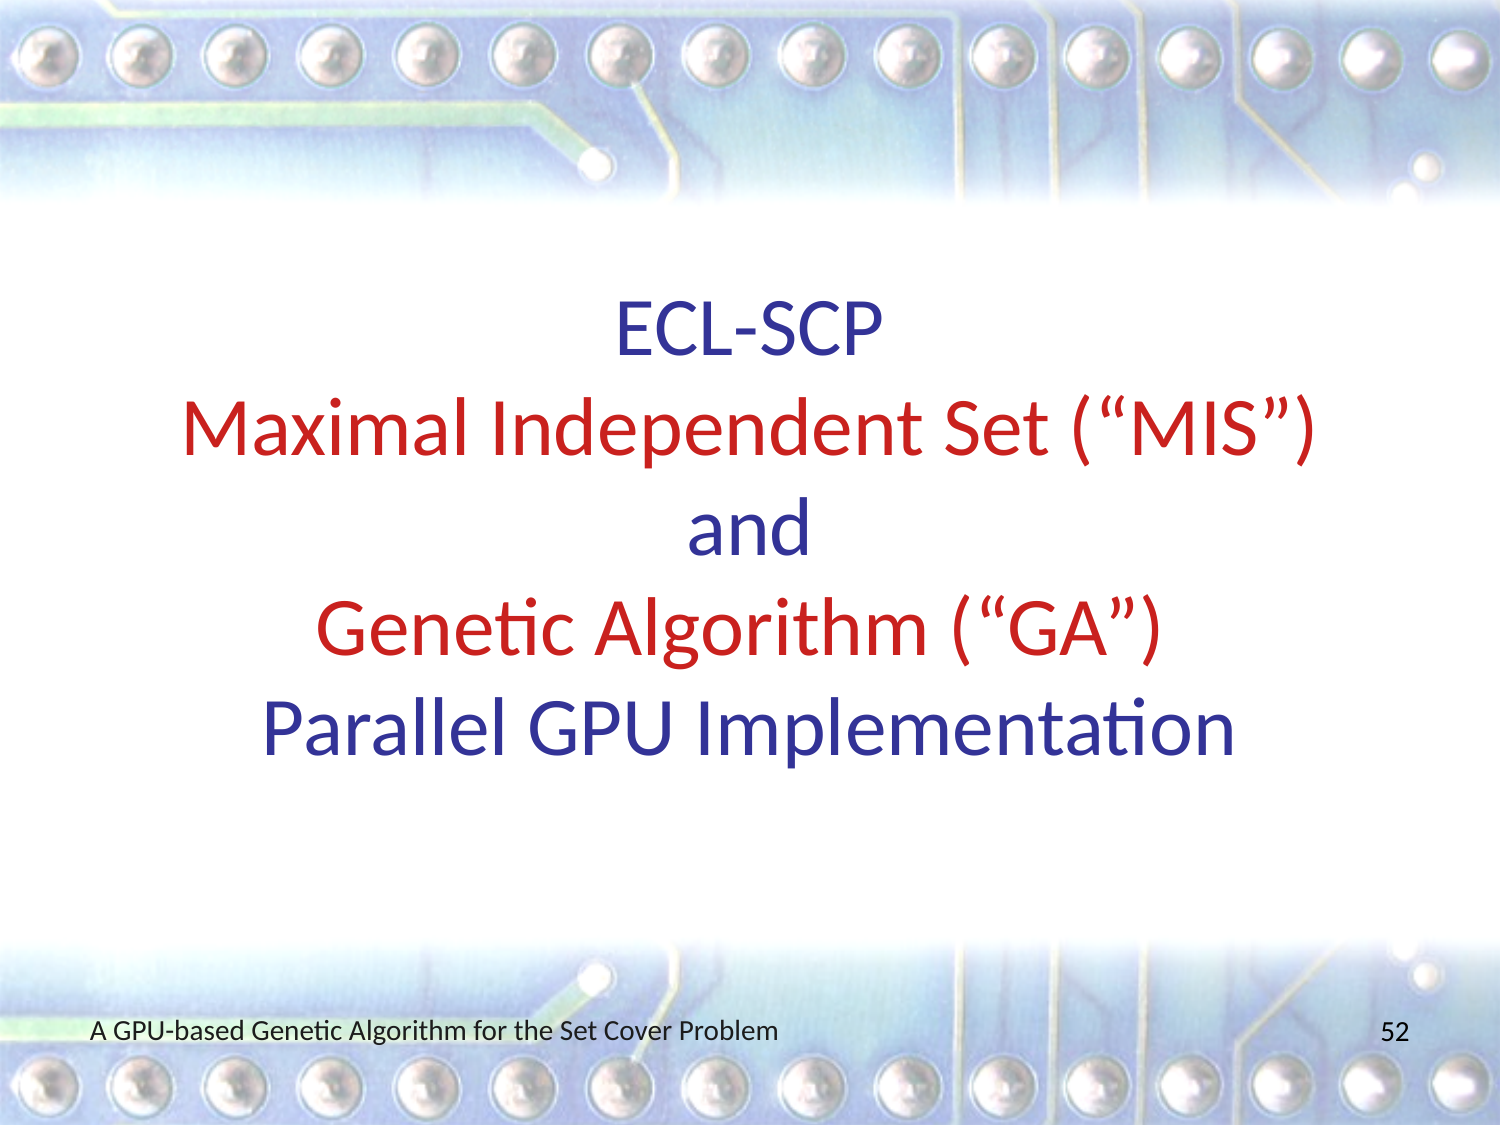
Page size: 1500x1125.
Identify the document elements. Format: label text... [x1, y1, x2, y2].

slide_number A GPU-based Genetic Algorithm for the Set Cover Problem [74, 979, 1113, 1055]
picture [0, 0, 1500, 261]
title ECL-SCP Maximal Independent Set (“MIS”) and Genetic Algorithm (“GA”) Parallel GPU Implementation [75, 470, 1425, 575]
picture [0, 884, 1500, 1125]
